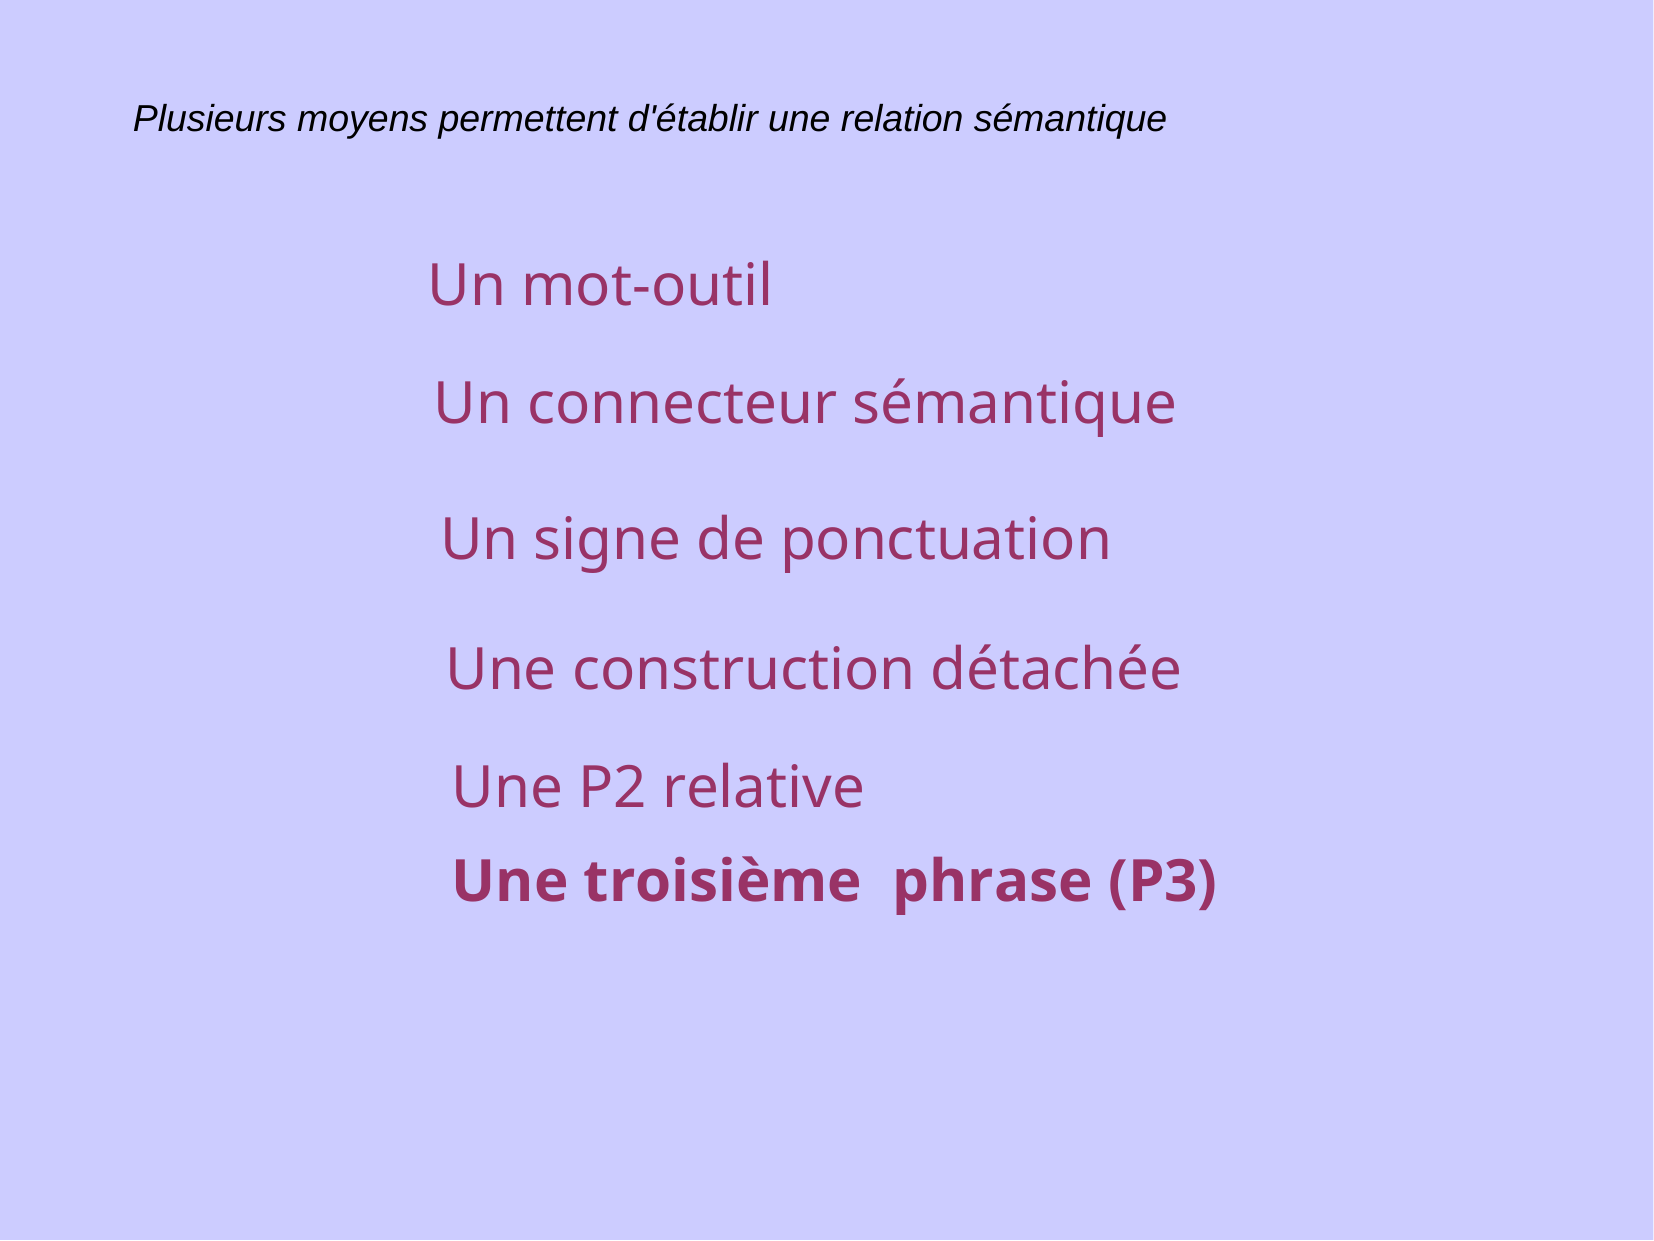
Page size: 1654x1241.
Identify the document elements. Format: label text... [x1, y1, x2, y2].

text_box Une P2 relative [437, 738, 1146, 827]
text_box Une troisième phrase (P3) [437, 832, 1438, 901]
text_box Un connecteur sémantique [419, 354, 1447, 443]
text_box Une construction détachée [430, 620, 1450, 700]
text_box Un mot-outil [413, 236, 748, 325]
text_box Un signe de ponctuation [425, 490, 1134, 579]
text_box Plusieurs moyens permettent d'établir une relation sémantique [118, 88, 1182, 146]
